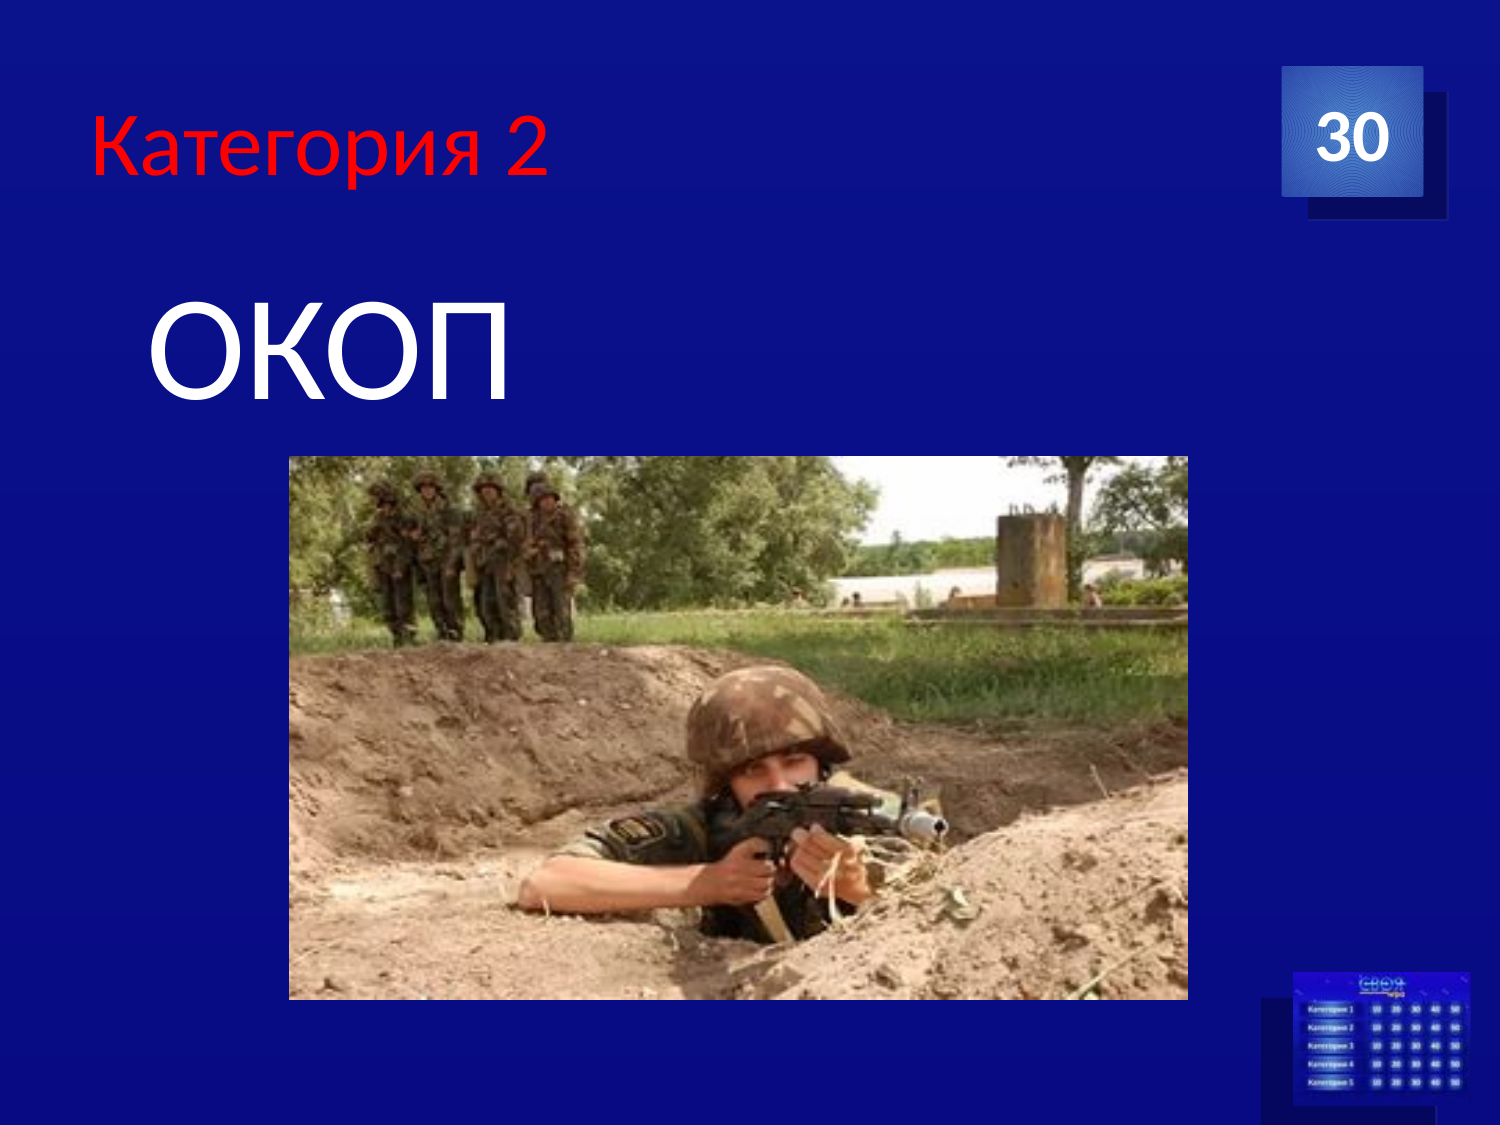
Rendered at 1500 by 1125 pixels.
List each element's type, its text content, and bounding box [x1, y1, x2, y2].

picture [289, 456, 1188, 1000]
list ОКОП [75, 262, 1426, 457]
title Категория 2 [75, 45, 1258, 233]
text_box 30 [1282, 66, 1423, 196]
